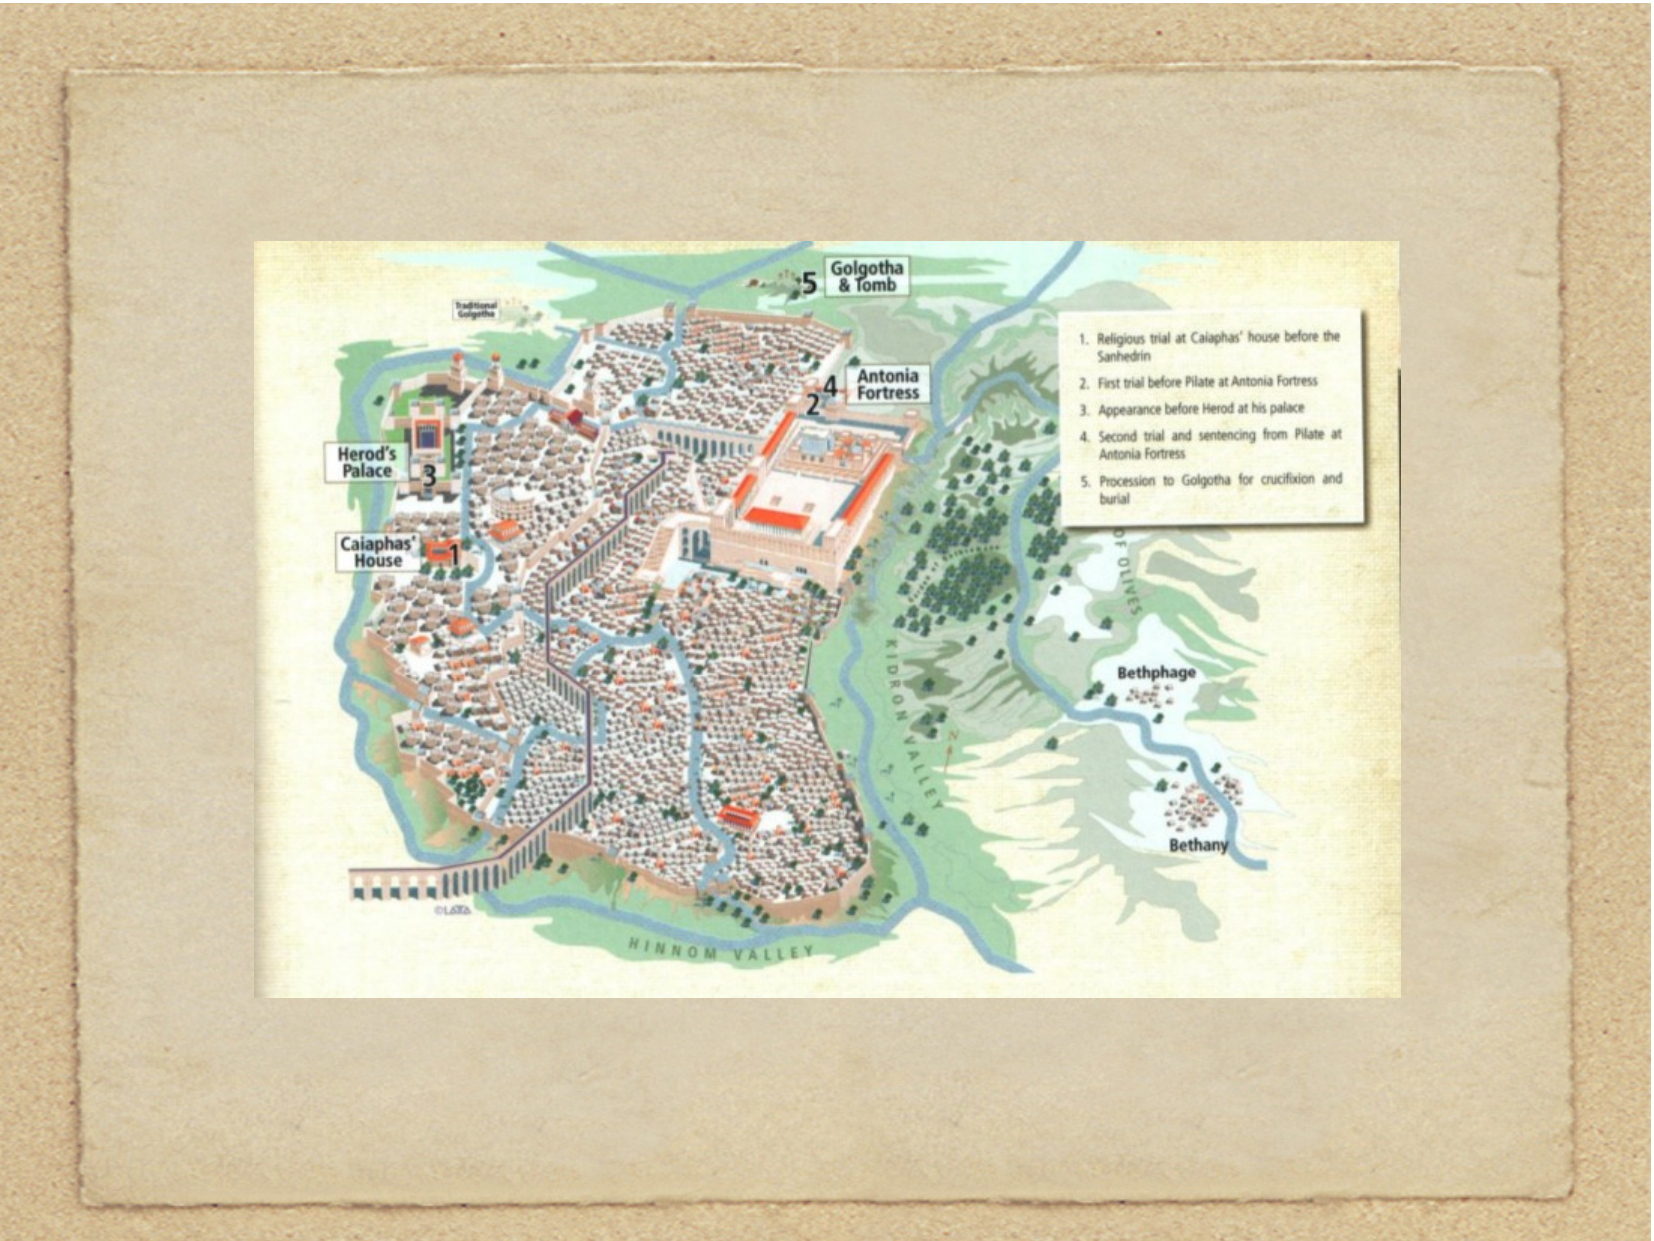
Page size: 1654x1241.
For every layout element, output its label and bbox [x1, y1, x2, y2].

text_box [75, 65, 1576, 1191]
picture [0, 3, 1651, 1241]
